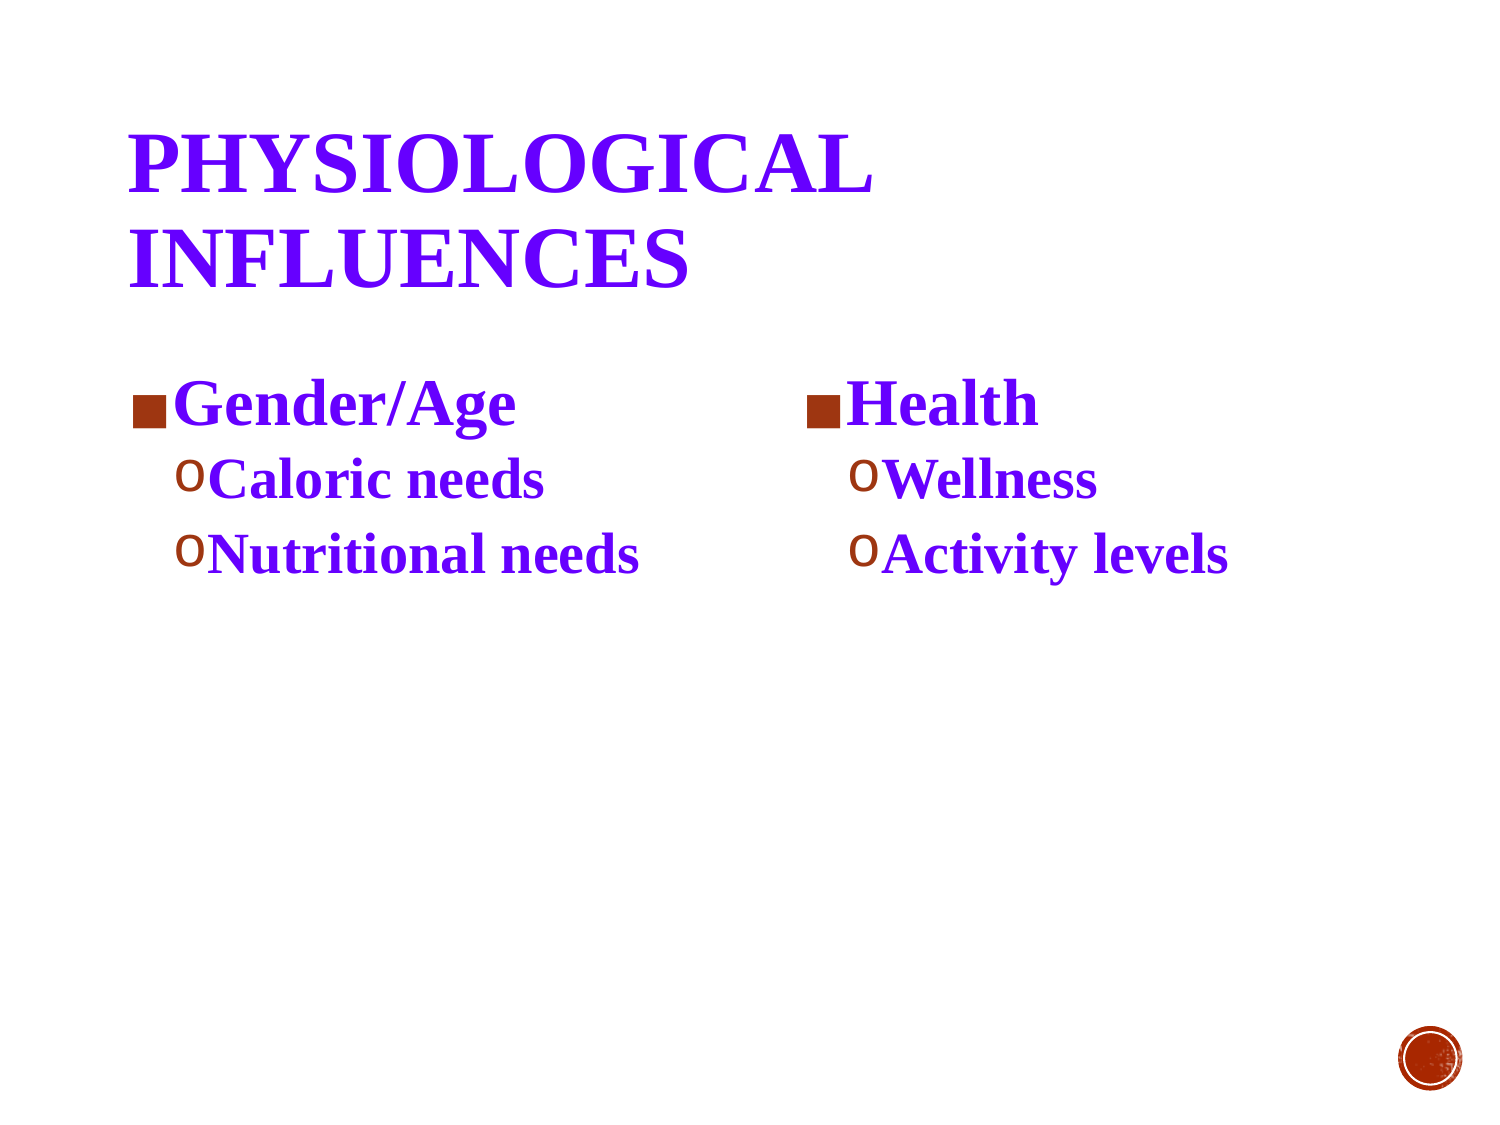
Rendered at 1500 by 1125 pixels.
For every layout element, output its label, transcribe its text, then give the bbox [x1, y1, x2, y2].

list Health Wellness Activity levels [786, 360, 1387, 1013]
picture [1398, 1026, 1463, 1091]
title PHYSIOLOGICAL INFLUENCES [112, 79, 1388, 344]
list Gender/Age Caloric needs Nutritional needs [112, 360, 713, 1013]
